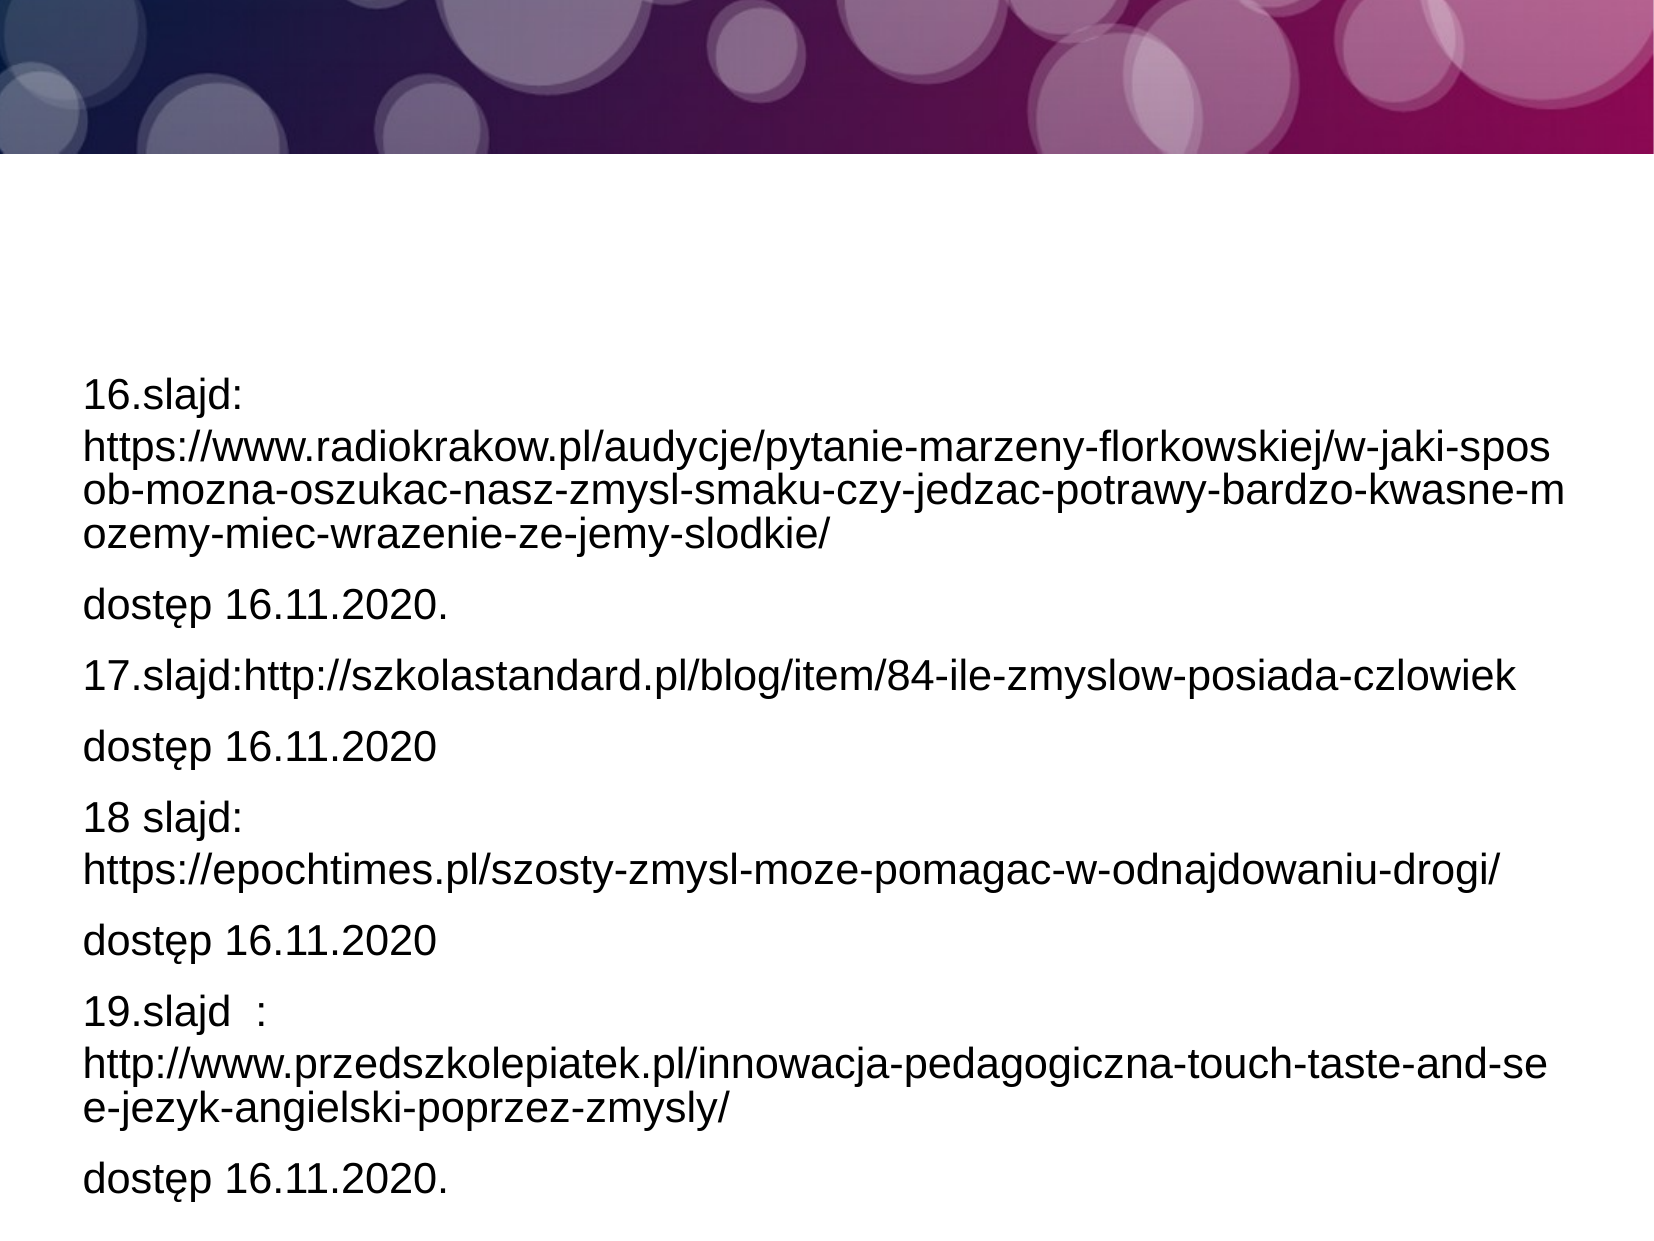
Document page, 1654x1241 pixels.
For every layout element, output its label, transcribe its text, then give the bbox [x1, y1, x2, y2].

list 16.slajd: https://www.radiokrakow.pl/audycje/pytanie-marzeny-florkowskiej/w-jaki-sposob-mozna-oszukac-nasz-zmysl-smaku-czy-jedzac-potrawy-bardzo-kwasne-mozemy-miec-wrazenie-ze-jemy-slodkie/ dostęp 16.11.2020. 17.slajd:http://szkolastandard.pl/blog/item/84-ile-zmyslow-posiada-czlowiek dostęp 16.11.2020 18 slajd: https://epochtimes.pl/szosty-zmysl-moze-pomagac-w-odnajdowaniu-drogi/ dostęp 16.11.2020 19.slajd : http://www.przedszkolepiatek.pl/innowacja-pedagogiczna-touch-taste-and-see-jezyk-angielski-poprzez-zmysly/ dostęp 16.11.2020. [82, 366, 1571, 1087]
